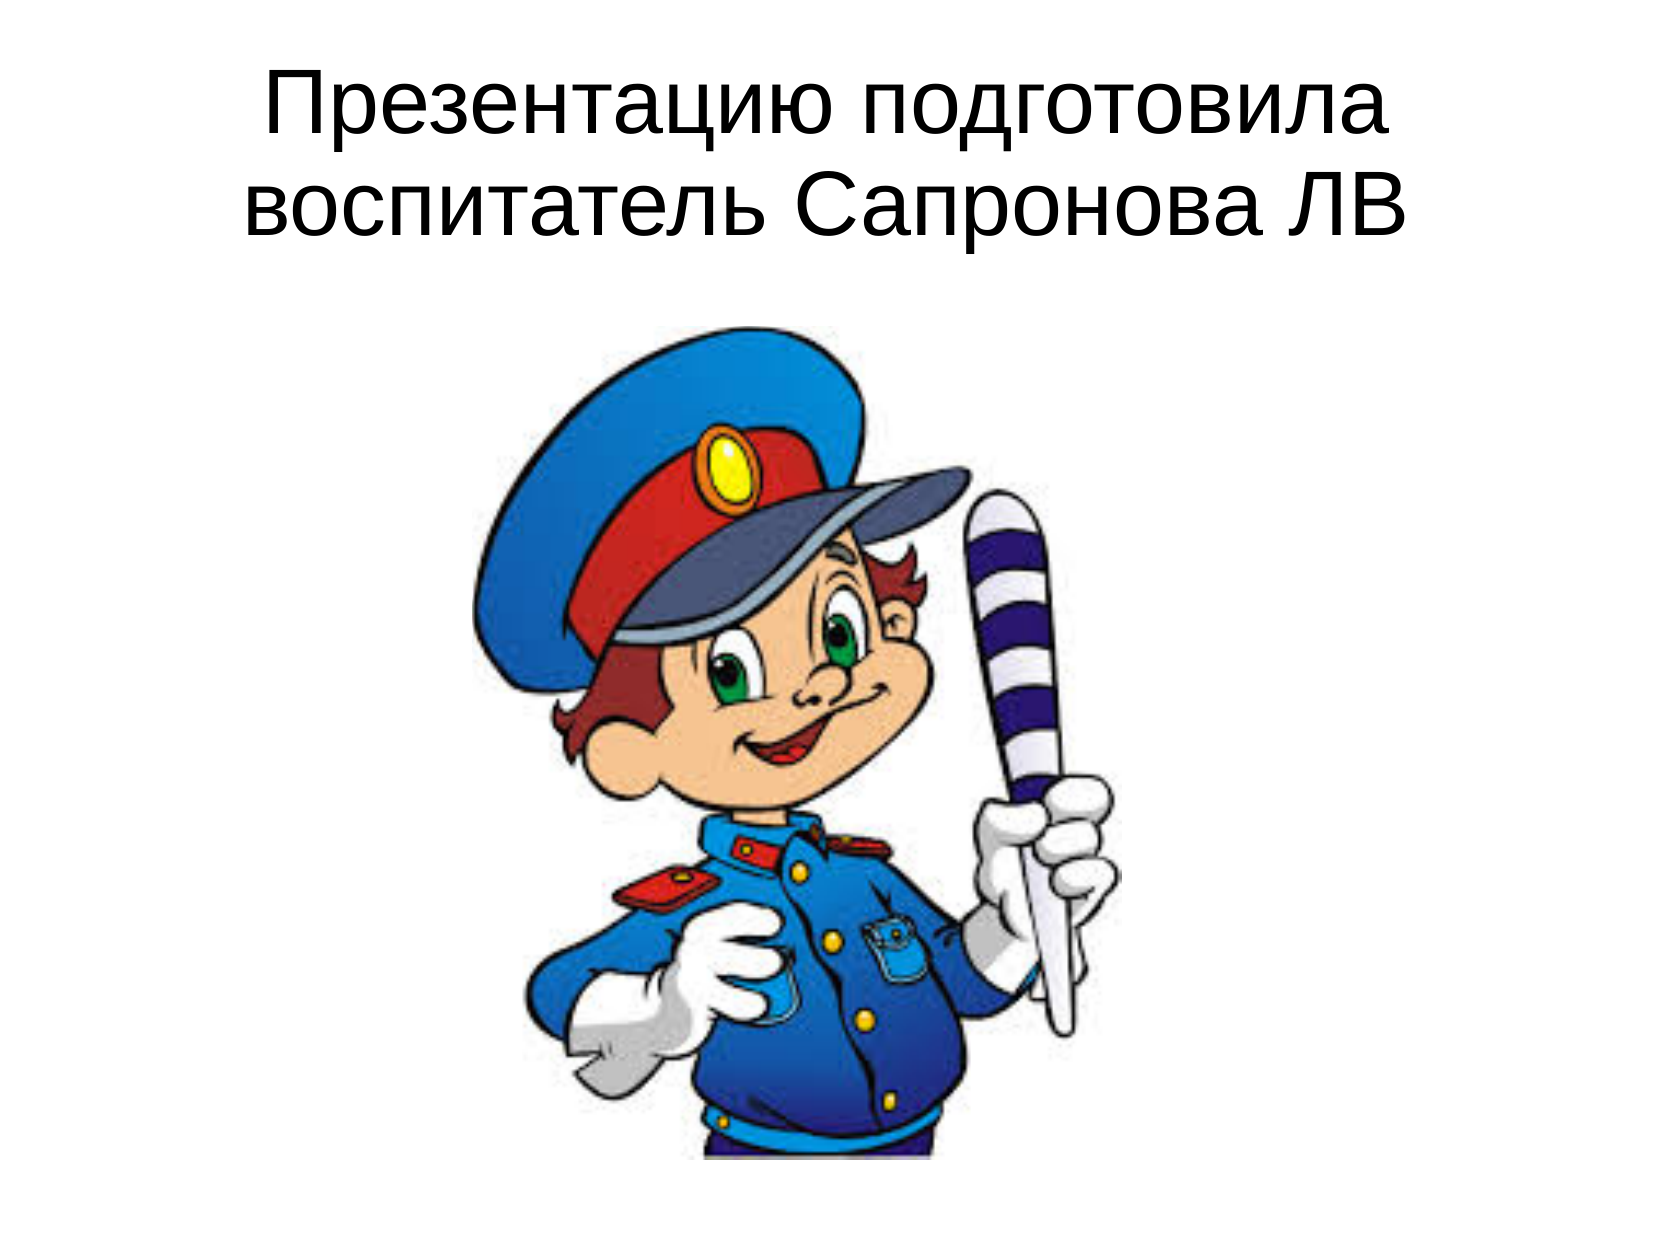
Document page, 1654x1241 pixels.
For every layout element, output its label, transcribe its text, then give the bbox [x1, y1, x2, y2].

title Презентацию подготовила воспитатель Сапронова ЛВ [82, 49, 1571, 257]
picture [472, 326, 1122, 1160]
